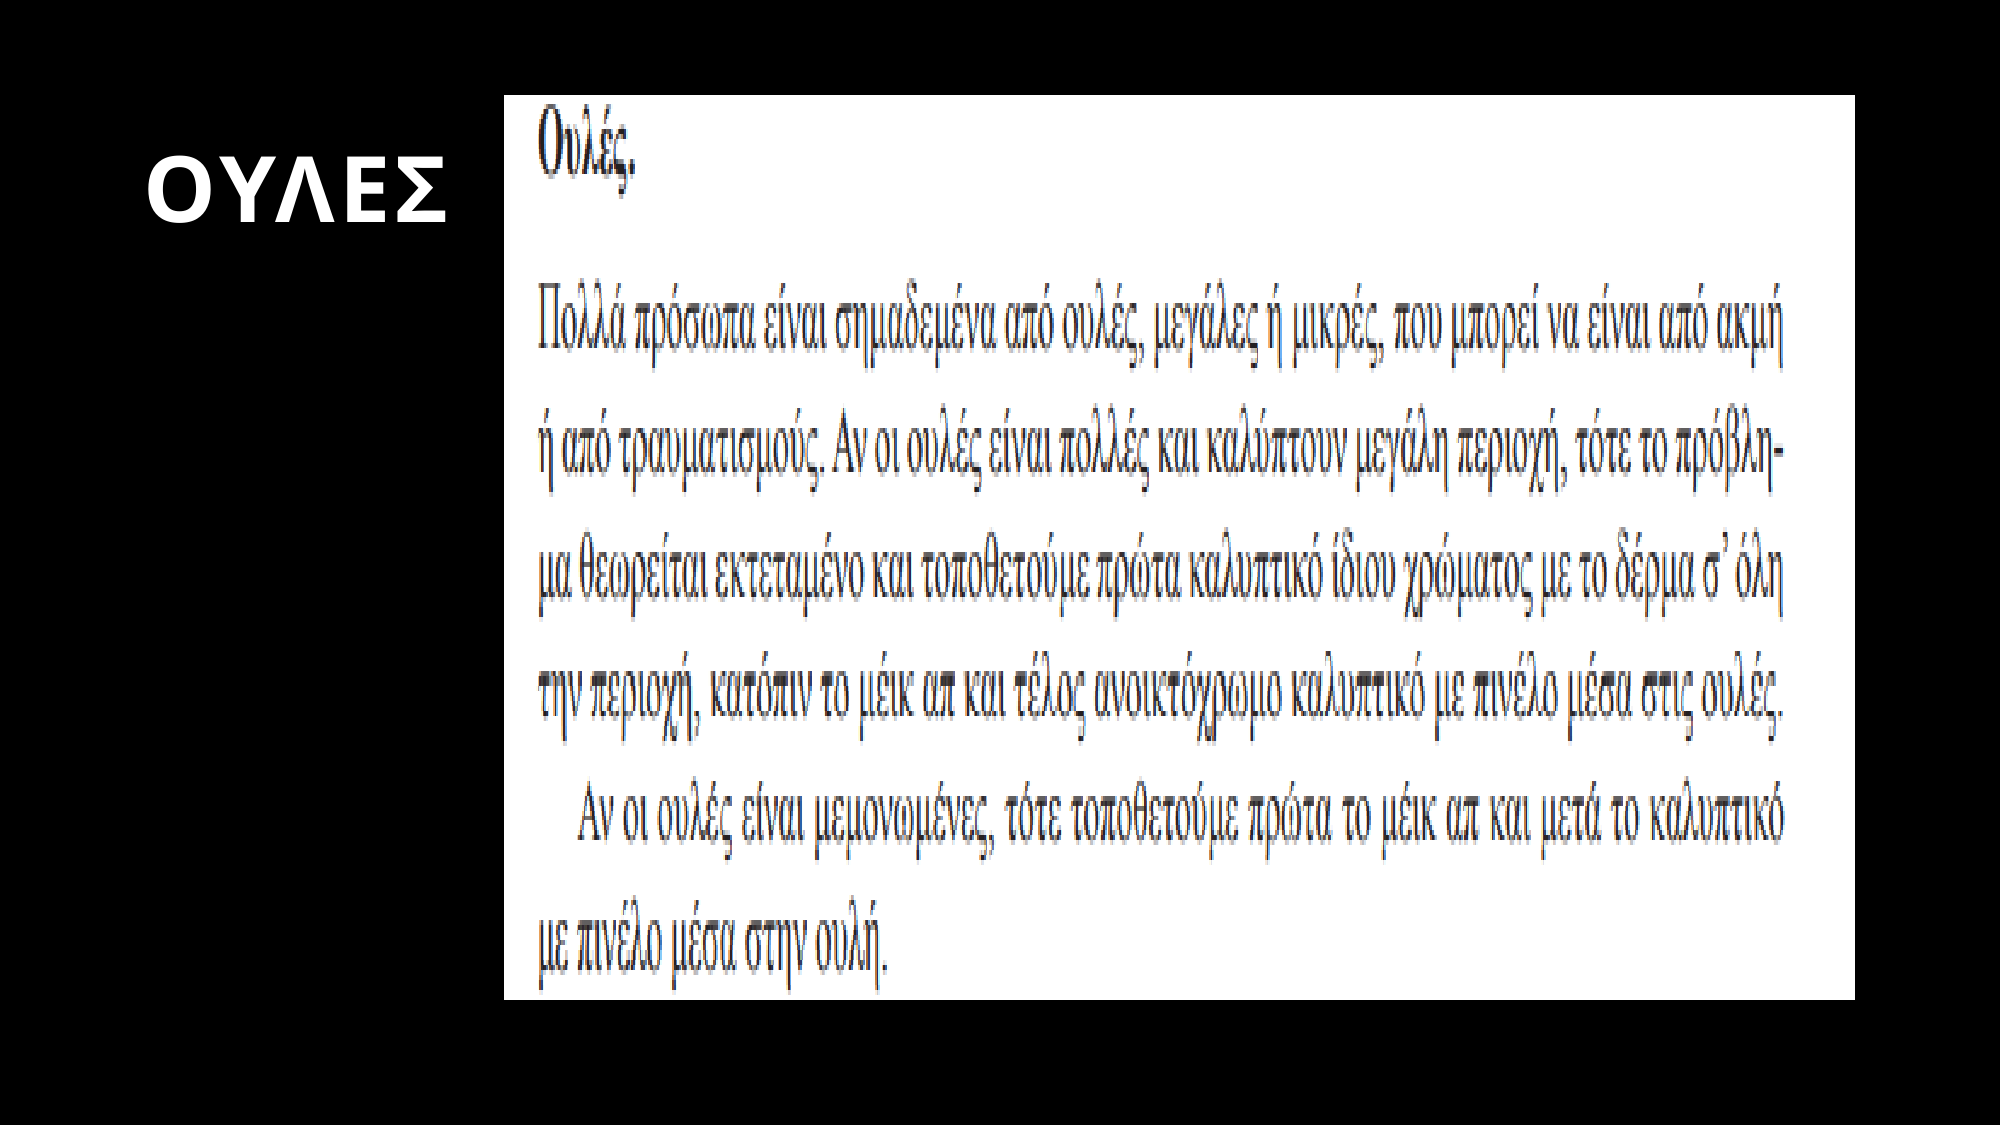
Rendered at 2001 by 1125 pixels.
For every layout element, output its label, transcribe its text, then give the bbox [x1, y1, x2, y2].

title ΟΥΛΕΣ [125, 125, 504, 280]
picture [504, 95, 1855, 1000]
